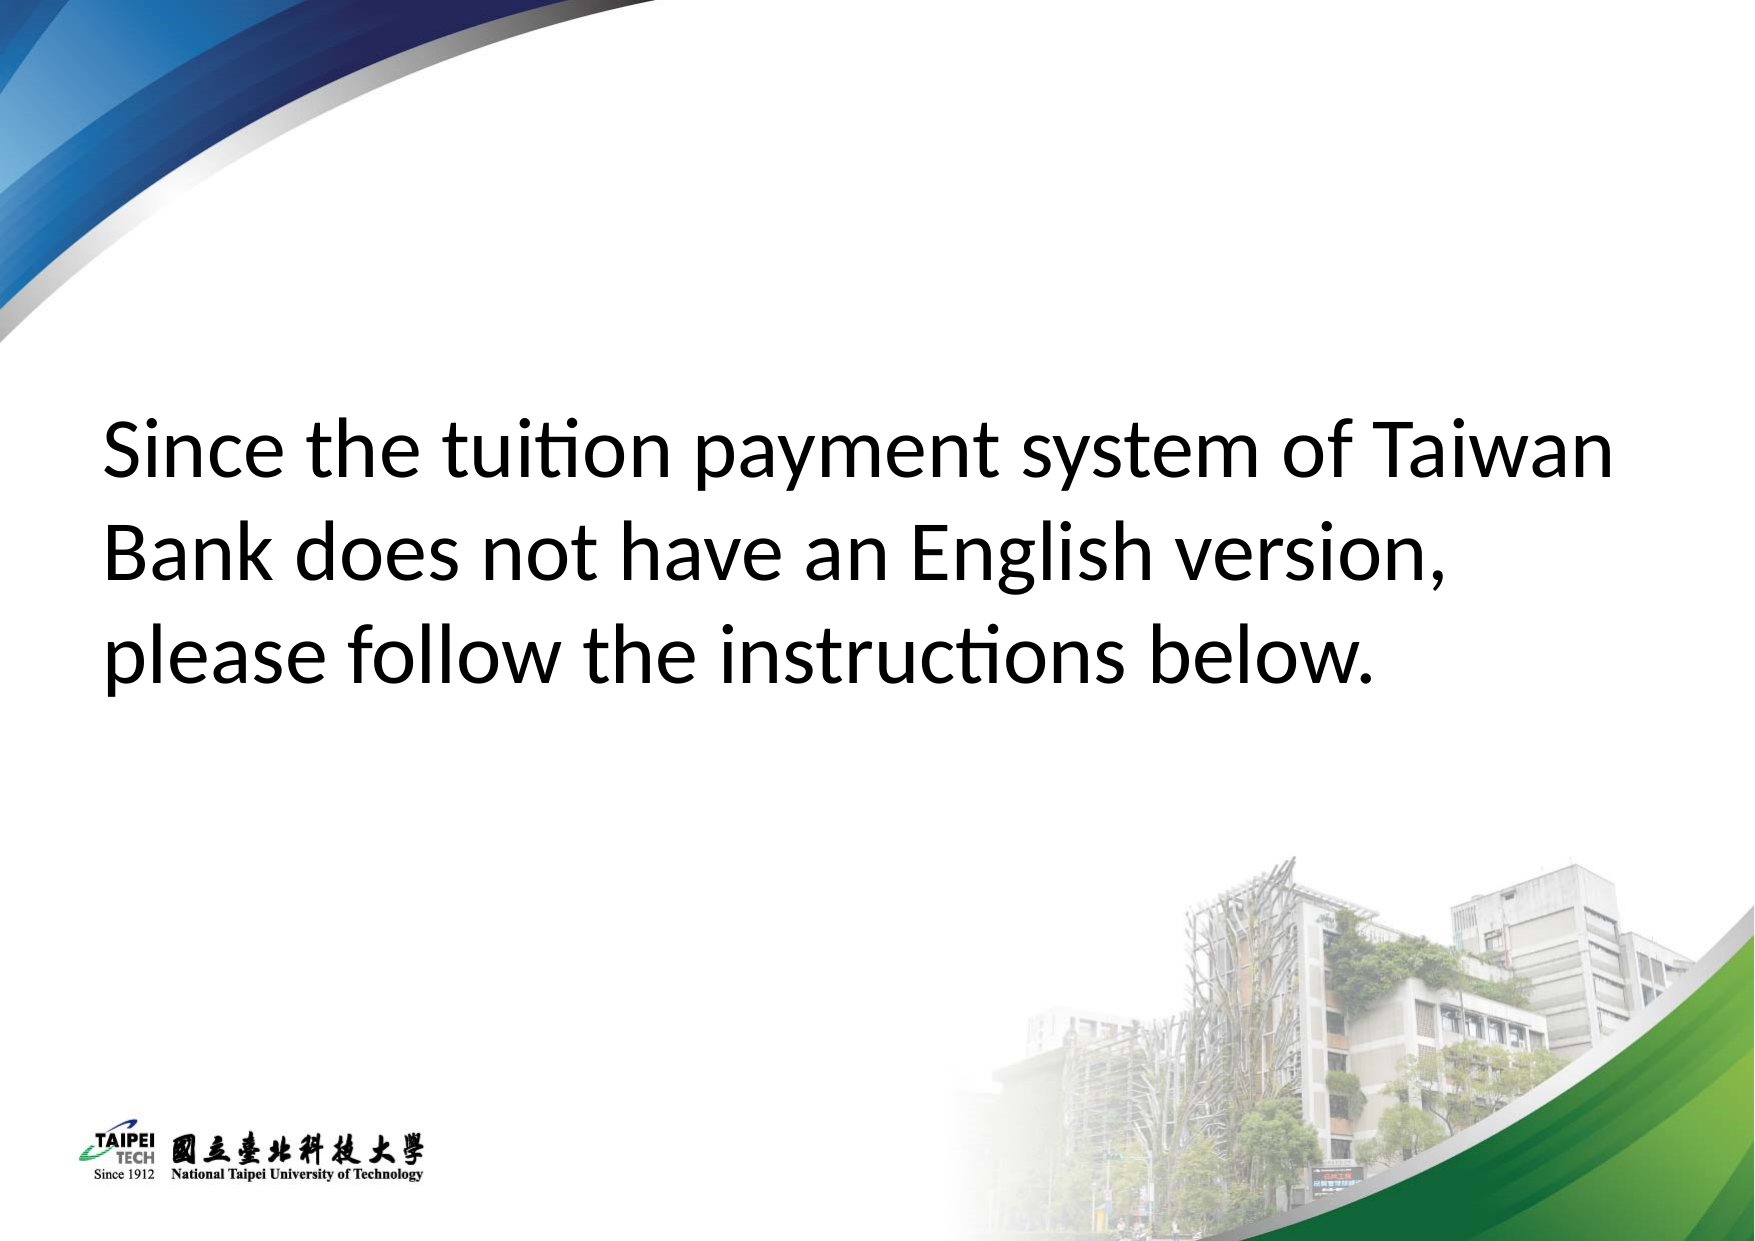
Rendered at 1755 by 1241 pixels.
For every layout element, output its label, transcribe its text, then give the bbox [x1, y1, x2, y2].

list Since the tuition payment system of Taiwan Bank does not have an English version, please follow the instructions below. [87, 383, 1667, 798]
